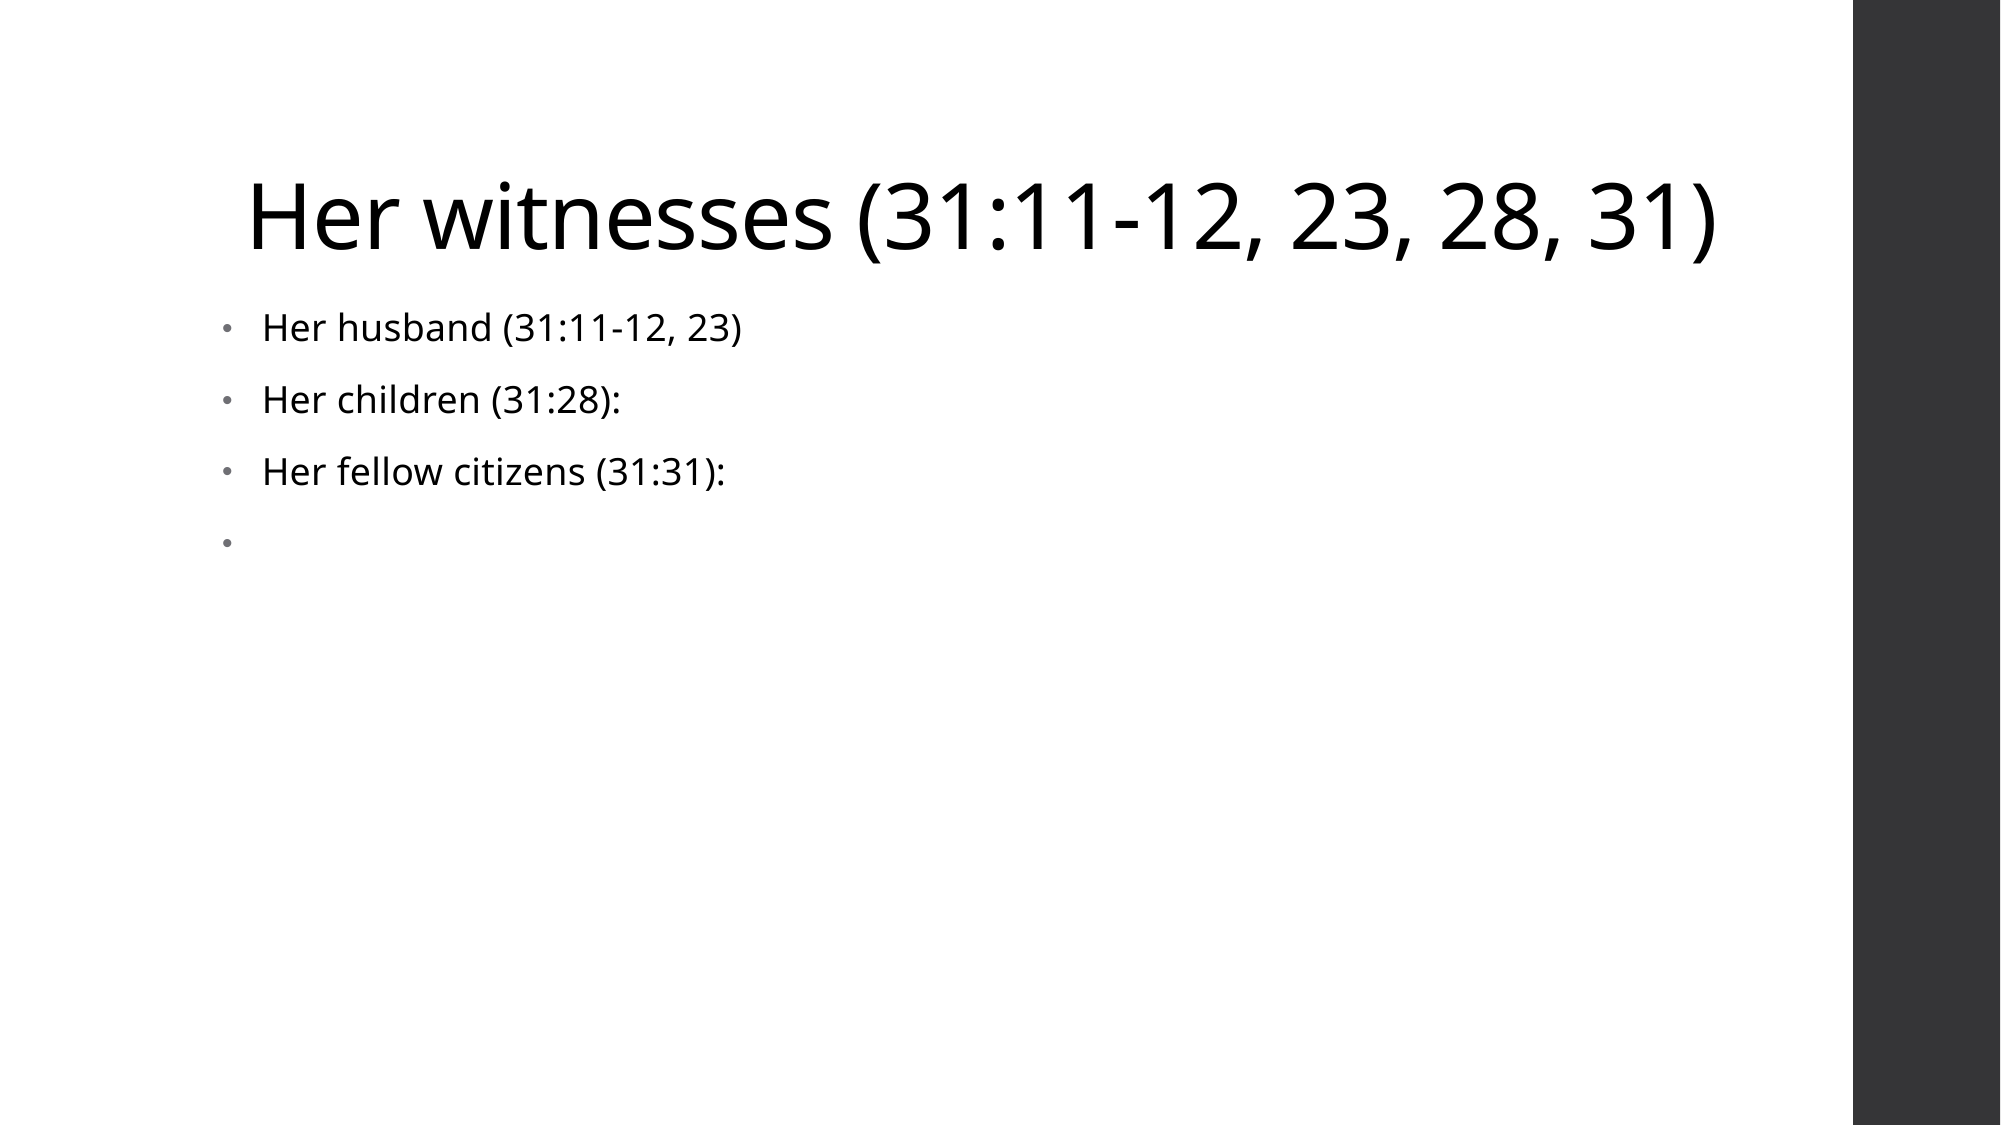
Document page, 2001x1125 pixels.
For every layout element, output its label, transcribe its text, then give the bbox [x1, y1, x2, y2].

list Her husband (31:11-12, 23) Her children (31:28): Her fellow citizens (31:31): [206, 299, 1617, 1014]
title Her witnesses (31:11-12, 23, 28, 31) [206, 60, 1797, 278]
